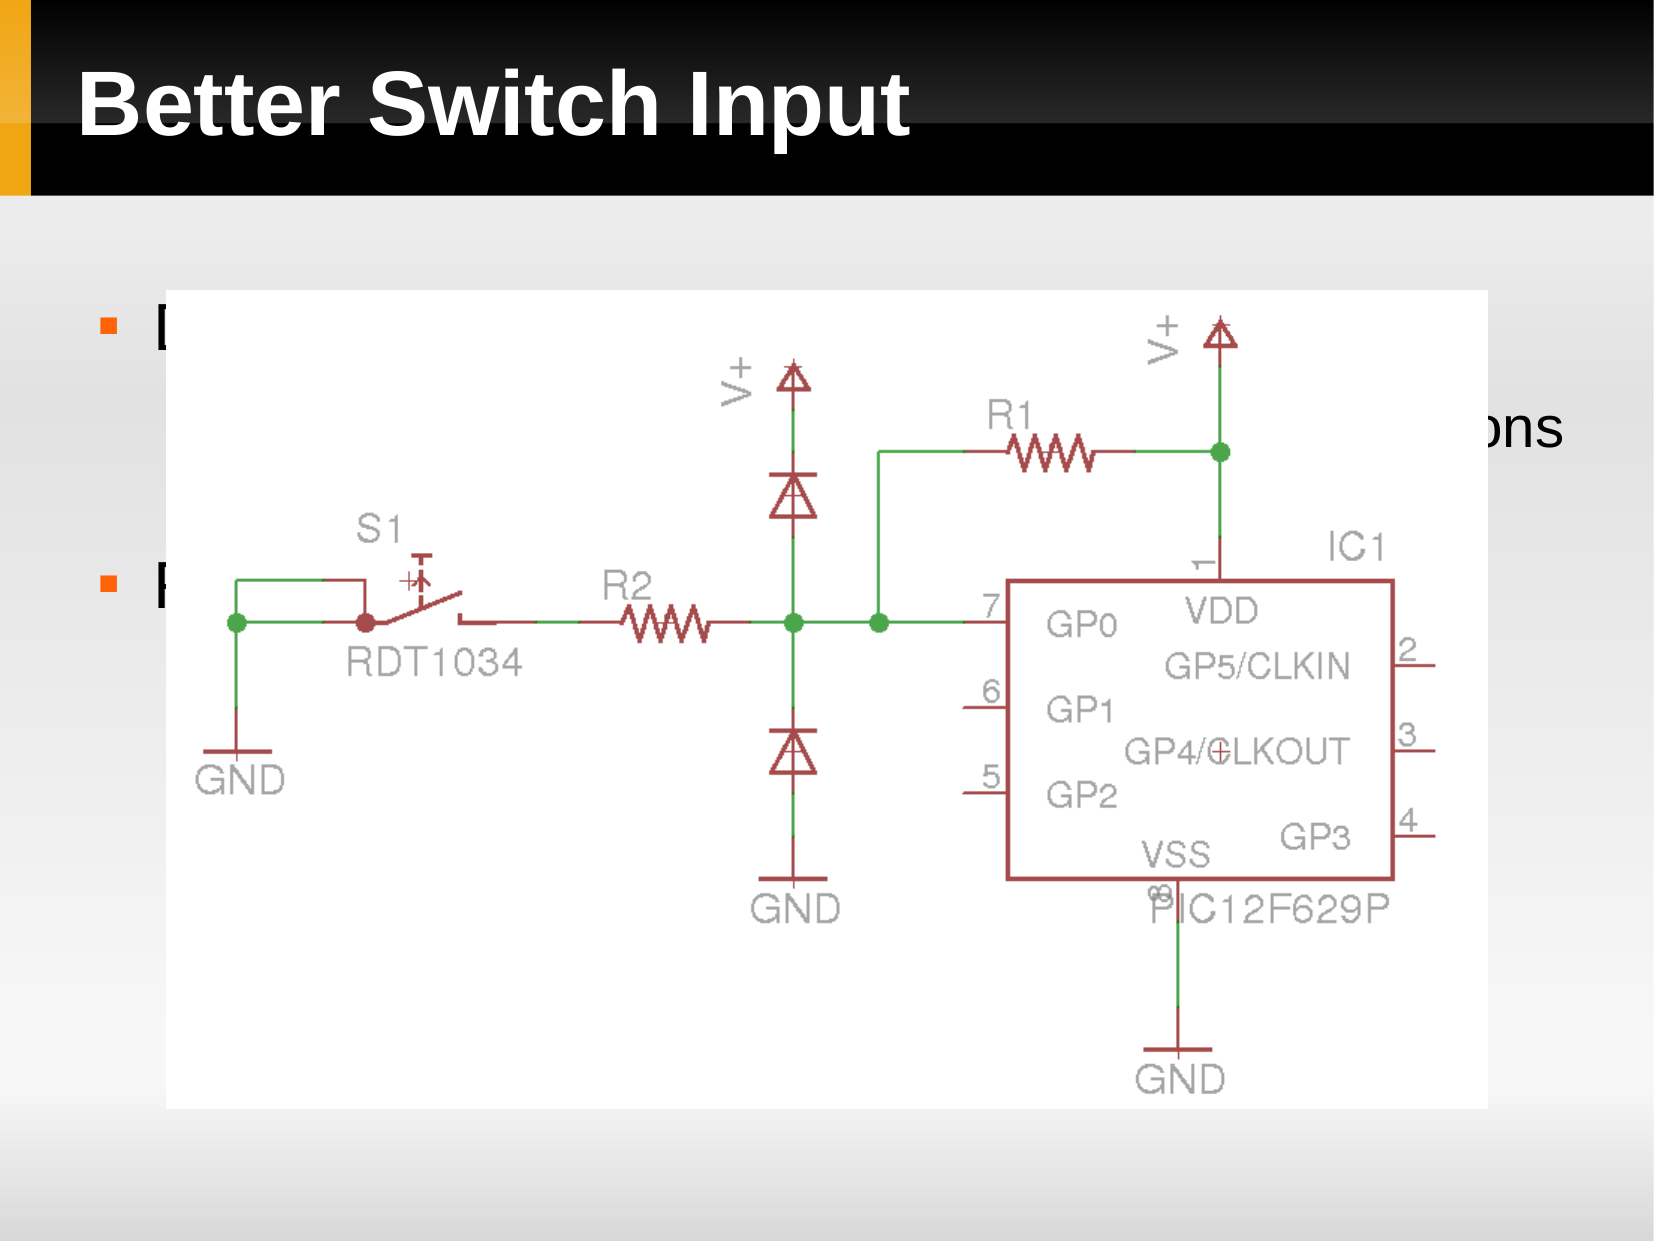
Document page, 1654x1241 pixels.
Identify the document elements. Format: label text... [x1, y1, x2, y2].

picture [0, 0, 1654, 1241]
title Better Switch Input [76, 7, 1565, 200]
list Diodes short high voltages to supply rails (almost every microcontroller pin has small versions of this internally) R2 limits current and can help increase RFI [82, 290, 417, 1094]
